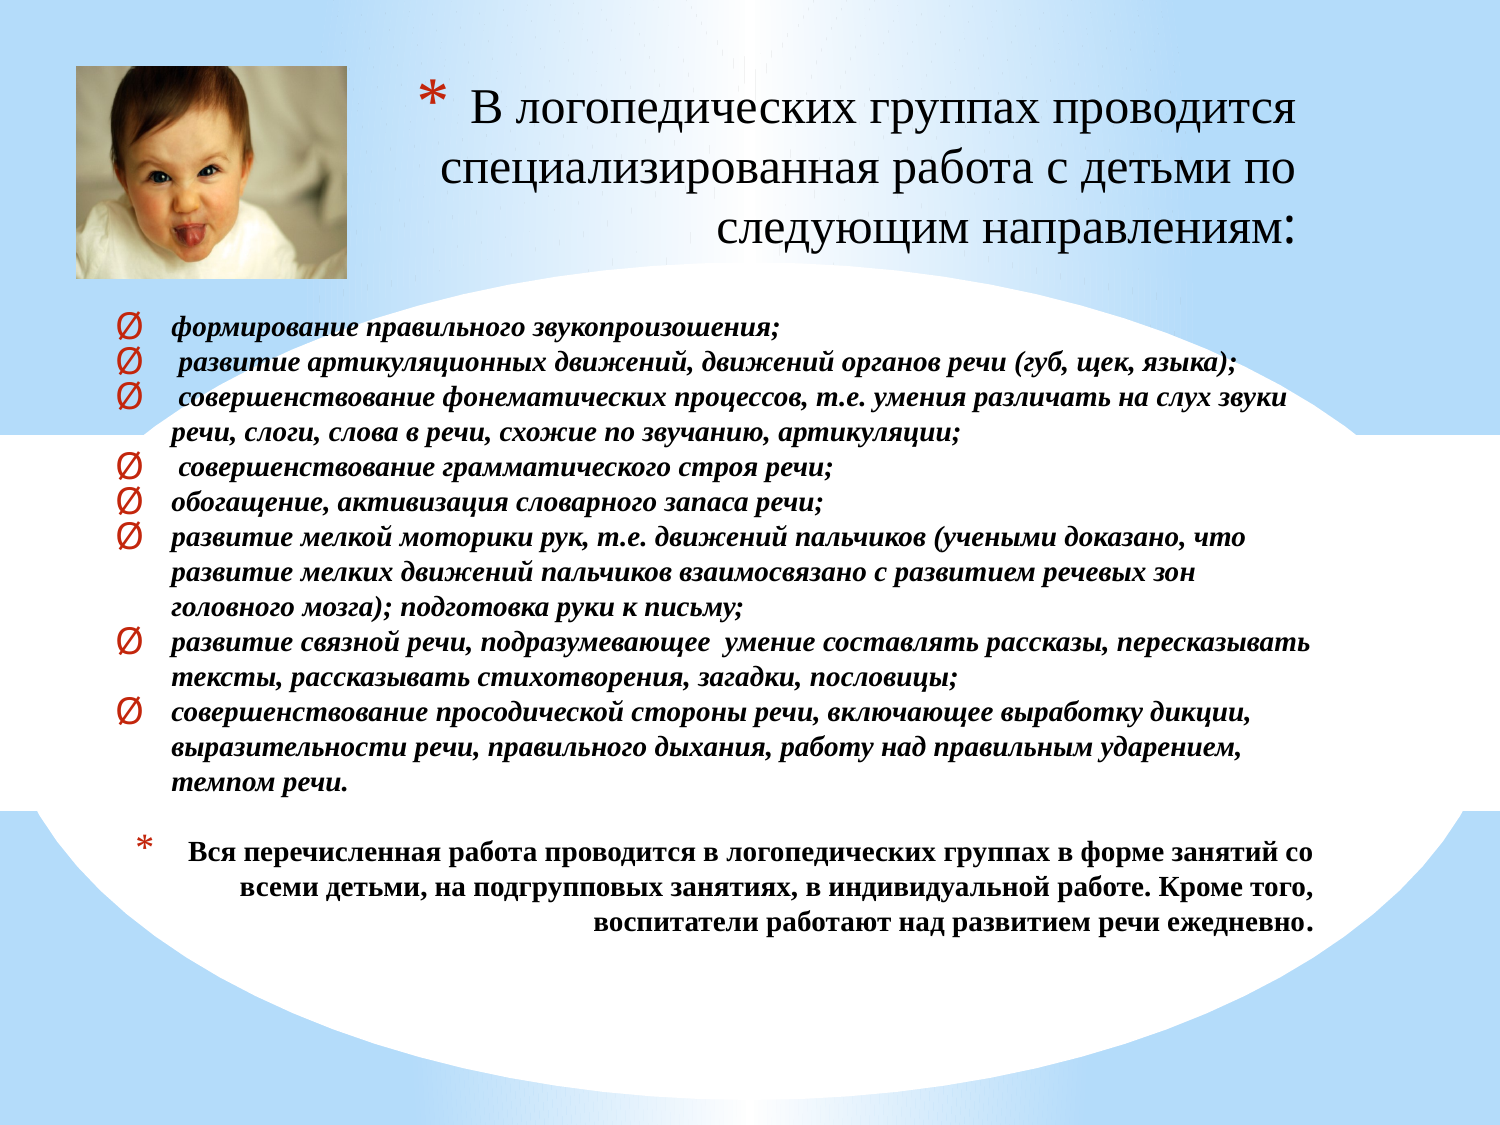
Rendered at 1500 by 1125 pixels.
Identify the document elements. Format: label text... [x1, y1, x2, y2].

picture [76, 66, 347, 279]
title В логопедических группах проводится специализированная работа с детьми по следующим направлениям: [134, 66, 1312, 303]
subtitle формирование правильного звукопроизошения; развитие артикуляционных движений, движений органов речи (губ, щек, языка); совершенствование фонематических процессов, т.е. умения различать на слух звуки речи, слоги, слова в речи, схожие по звучанию, артикуляции; совершенствование грамматического строя речи; обогащение, активизация словарного запаса речи; развитие мелкой моторики рук, т.е. движений пальчиков (учеными доказано, что развитие мелких движений пальчиков взаимосвязано с развитием речевых зон головного мозга); подготовка руки к письму; развитие связной речи, подразумевающее умение составлять рассказы, пересказывать тексты, рассказывать стихотворения, загадки, пословицы; совершенствование просодической стороны речи, включающее выработку дикции, выразительности речи, правильного дыхания, работу над правильным ударением, темпом речи. Вся перечисленная работа проводится в логопедических группах в форме занятий со всеми детьми, на подгрупповых занятиях, в индивидуальной работе. Кроме того, воспитатели работают над развитием речи ежедневно. [100, 300, 1329, 1069]
